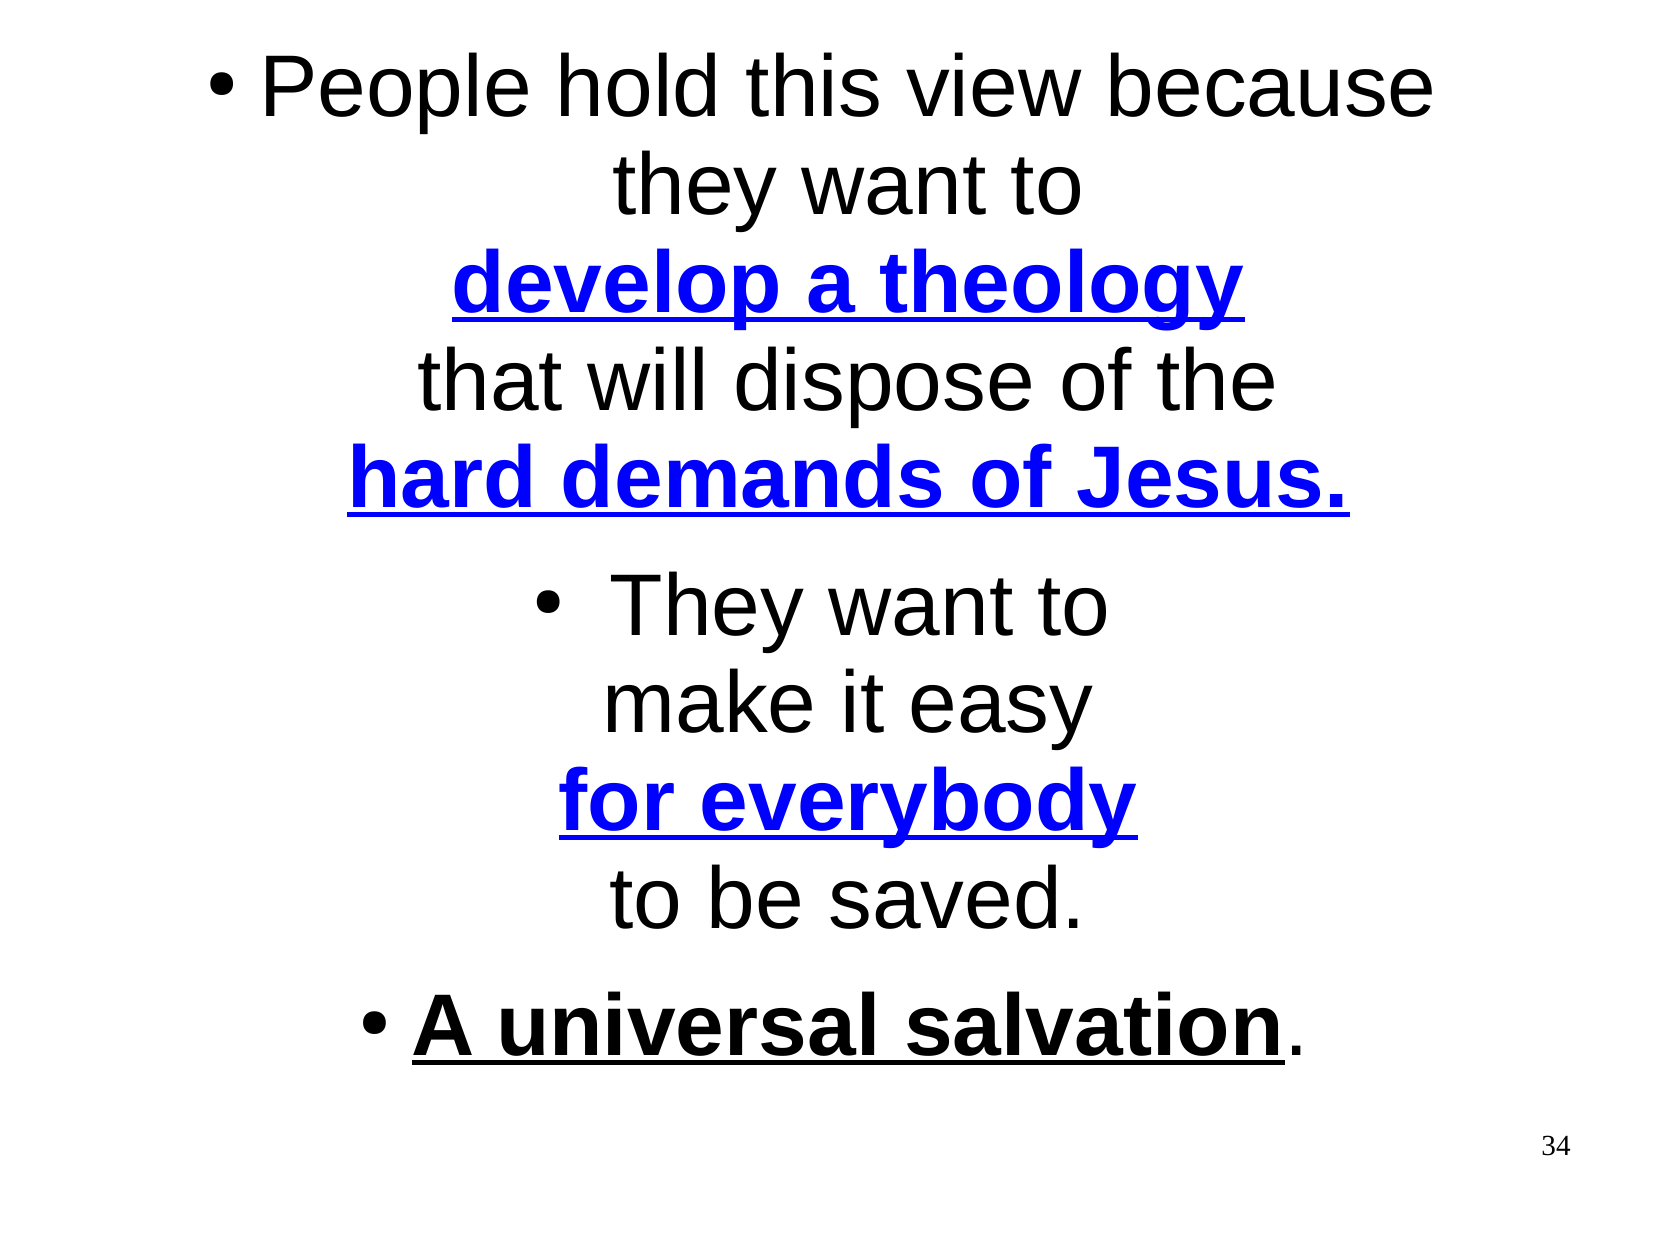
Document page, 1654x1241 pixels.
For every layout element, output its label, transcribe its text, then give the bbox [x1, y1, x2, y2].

list People hold this view because they want to develop a theology that will dispose of the hard demands of Jesus. They want to make it easy for everybody to be saved. A universal salvation. [37, 37, 1613, 1201]
